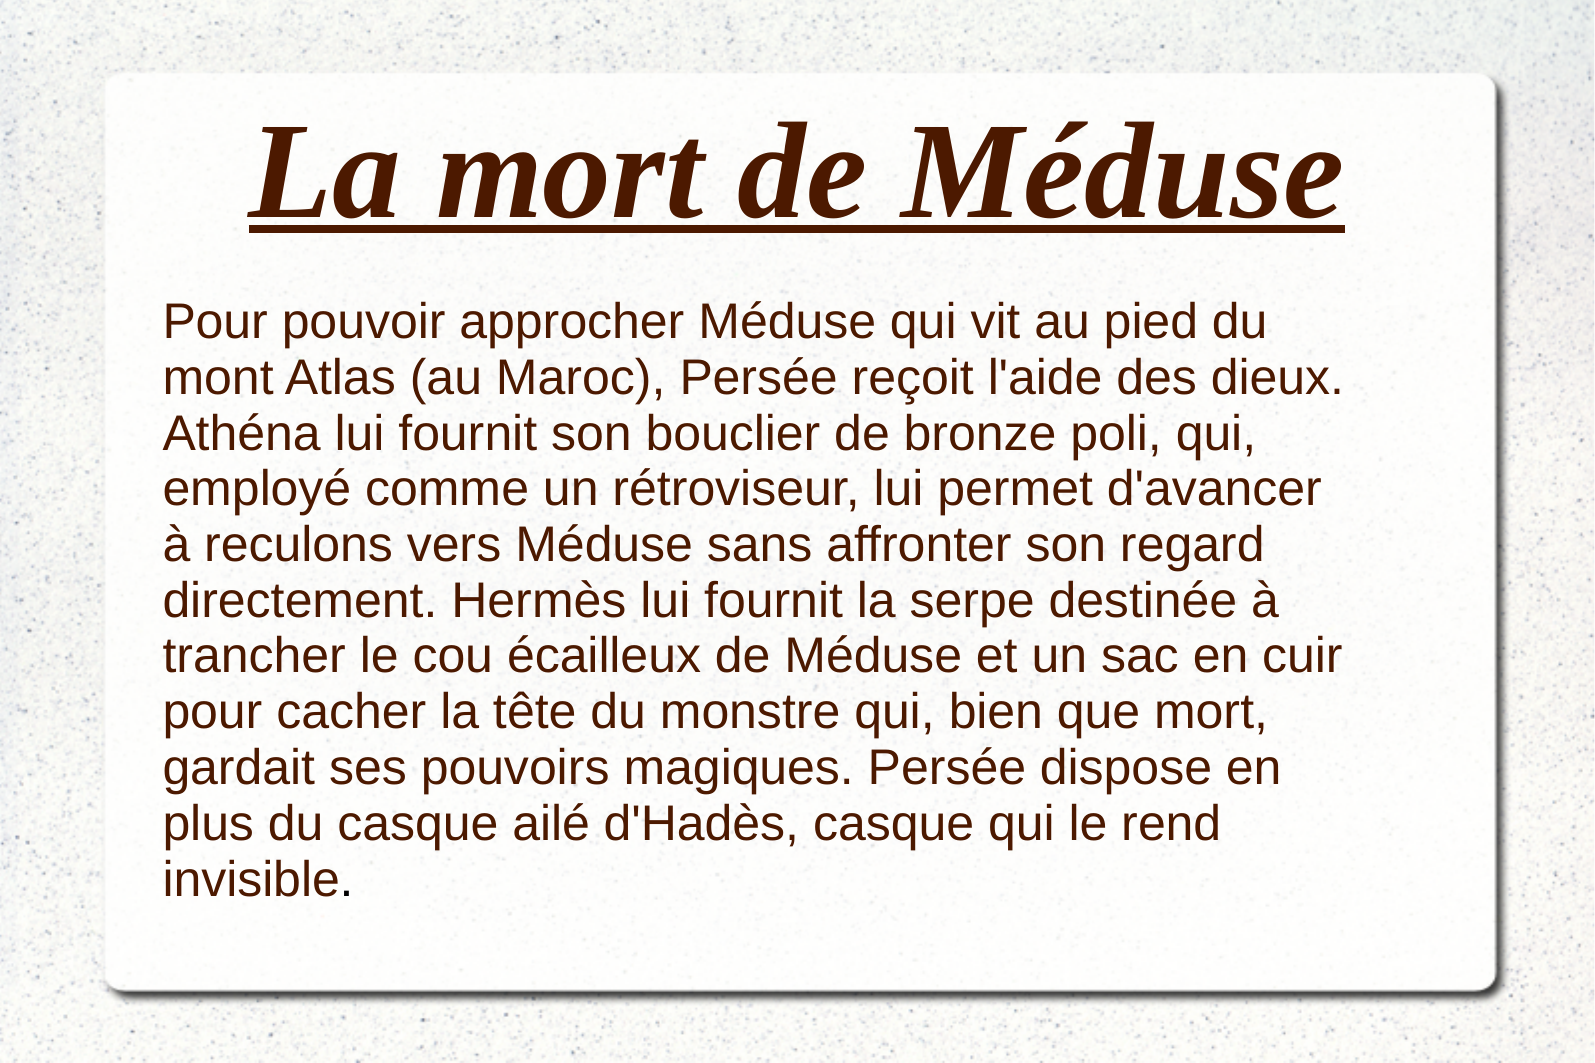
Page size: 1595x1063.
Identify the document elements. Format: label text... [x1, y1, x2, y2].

picture [0, 0, 1595, 1063]
text_box Pour pouvoir approcher Méduse qui vit au pied du mont Atlas (au Maroc), Persée reçoit l'aide des dieux. Athéna lui fournit son bouclier de bronze poli, qui, employé comme un rétroviseur, lui permet d'avancer à reculons vers Méduse sans affronter son regard directement. Hermès lui fournit la serpe destinée à trancher le cou écailleux de Méduse et un sac en cuir pour cacher la tête du monstre qui, bien que mort, gardait ses pouvoirs magiques. Persée dispose en plus du casque ailé d'Hadès, casque qui le rend invisible. [147, 285, 1379, 916]
title La mort de Méduse [113, 82, 1481, 261]
